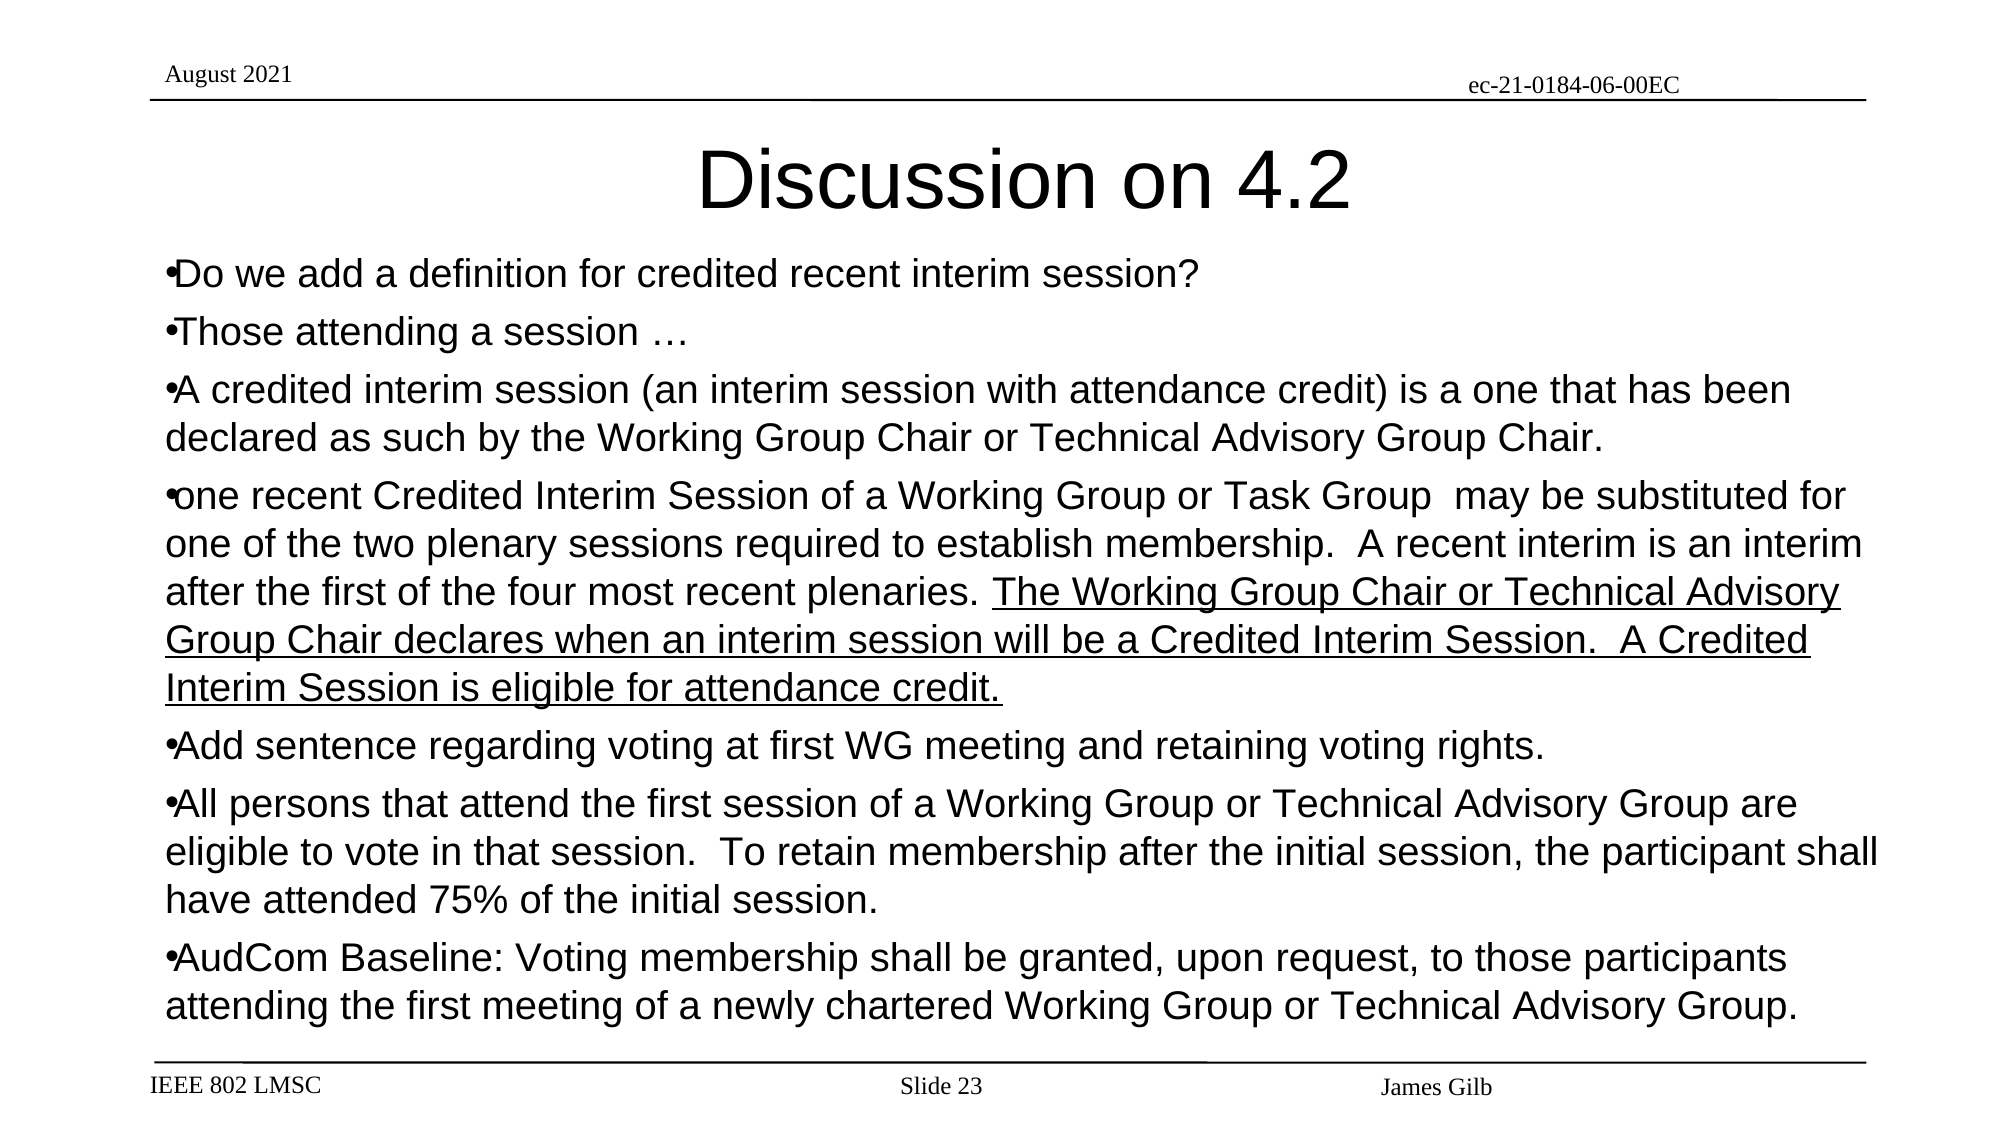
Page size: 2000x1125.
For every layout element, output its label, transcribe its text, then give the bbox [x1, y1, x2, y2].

list Do we add a definition for credited recent interim session? Those attending a session … A credited interim session (an interim session with attendance credit) is a one that has been declared as such by the Working Group Chair or Technical Advisory Group Chair. one recent Credited Interim Session of a Working Group or Task Group may be substituted for one of the two plenary sessions required to establish membership. A recent interim is an interim after the first of the four most recent plenaries. The Working Group Chair or Technical Advisory Group Chair declares when an interim session will be a Credited Interim Session. A Credited Interim Session is eligible for attendance credit. Add sentence regarding voting at first WG meeting and retaining voting rights. All persons that attend the first session of a Working Group or Technical Advisory Group are eligible to vote in that session. To retain membership after the initial session, the participant shall have attended 75% of the initial session. AudCom Baseline: Voting membership shall be granted, upon request, to those participants attending the first meeting of a newly chartered Working Group or Technical Advisory Group. [149, 239, 1900, 1051]
text_box Slide [799, 1069, 1083, 1108]
title Discussion on 4.2 [149, 112, 1900, 238]
